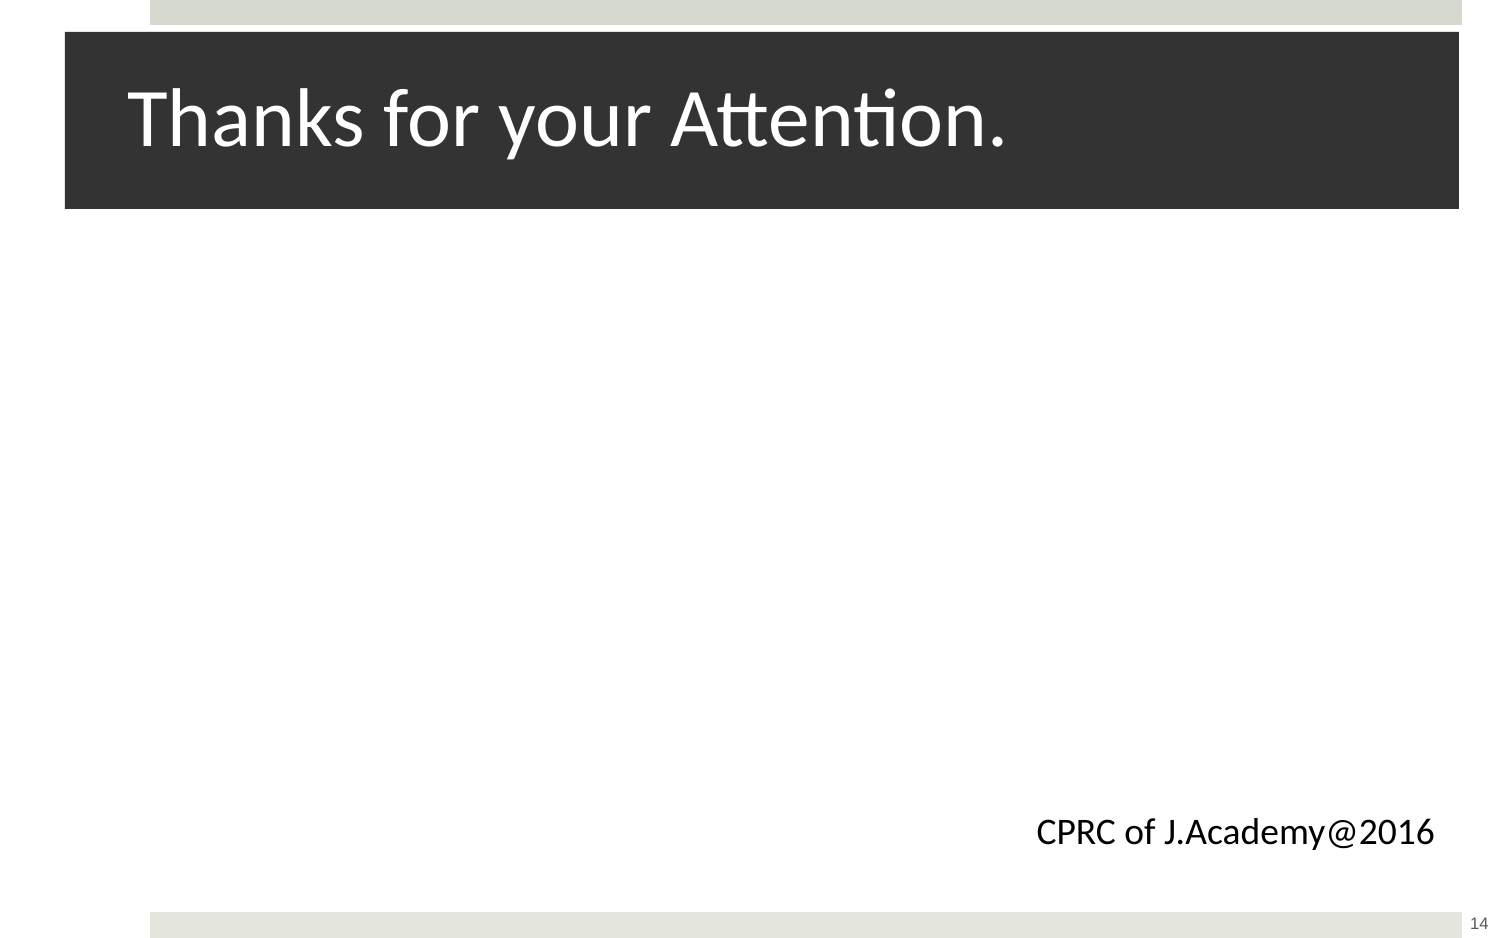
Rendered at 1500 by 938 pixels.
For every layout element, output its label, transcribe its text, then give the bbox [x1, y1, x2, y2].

text_box CPRC of J.Academy@2016 [1022, 799, 1450, 860]
text_box [1441, 897, 1500, 938]
text_box Thanks for your Attention. [112, 55, 1199, 172]
text_box [64, 31, 1459, 209]
